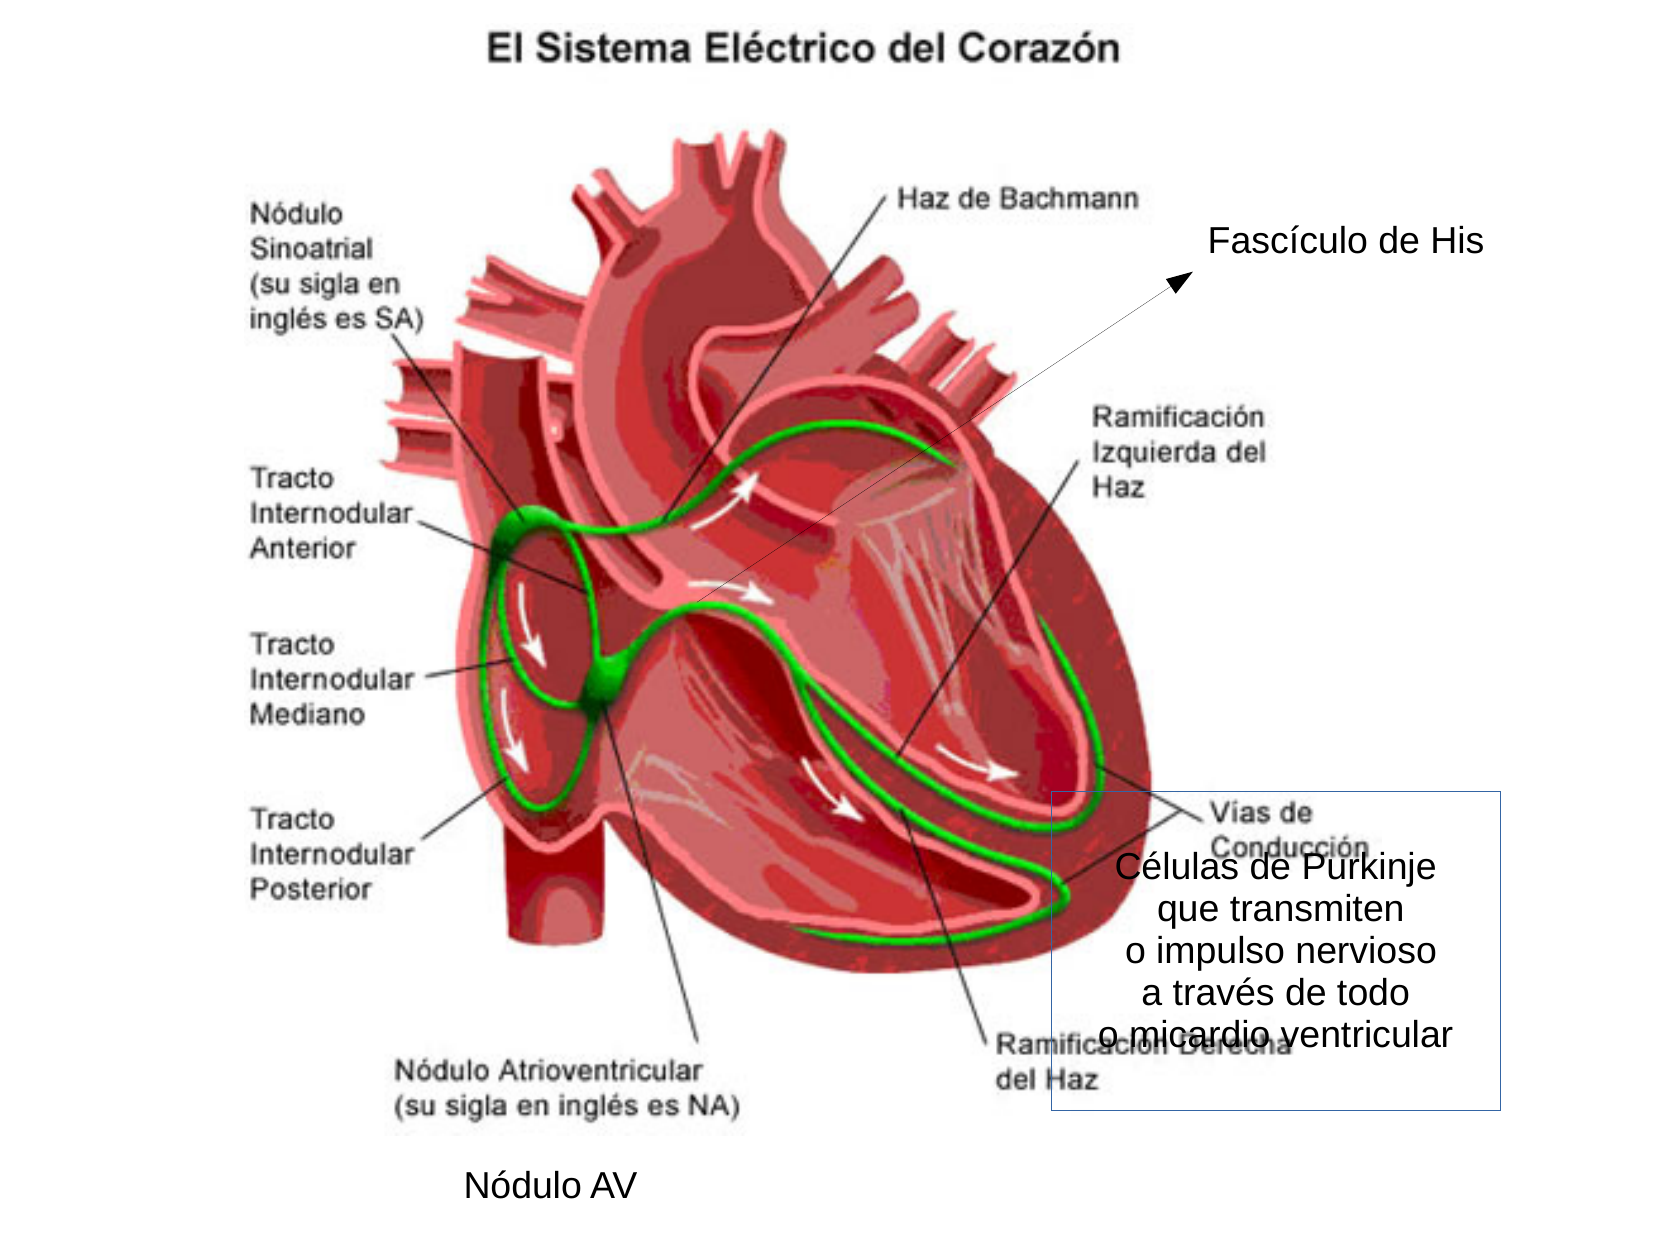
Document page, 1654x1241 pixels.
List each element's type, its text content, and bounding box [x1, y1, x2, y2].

text_box Nódulo AV [448, 1157, 780, 1215]
picture [244, 23, 1382, 1136]
text_box Fascículo de His [1192, 212, 1501, 270]
text_box Células de Purkinje que transmiten o impulso nervioso a través de todo o micardio ventricular [1051, 791, 1501, 1111]
